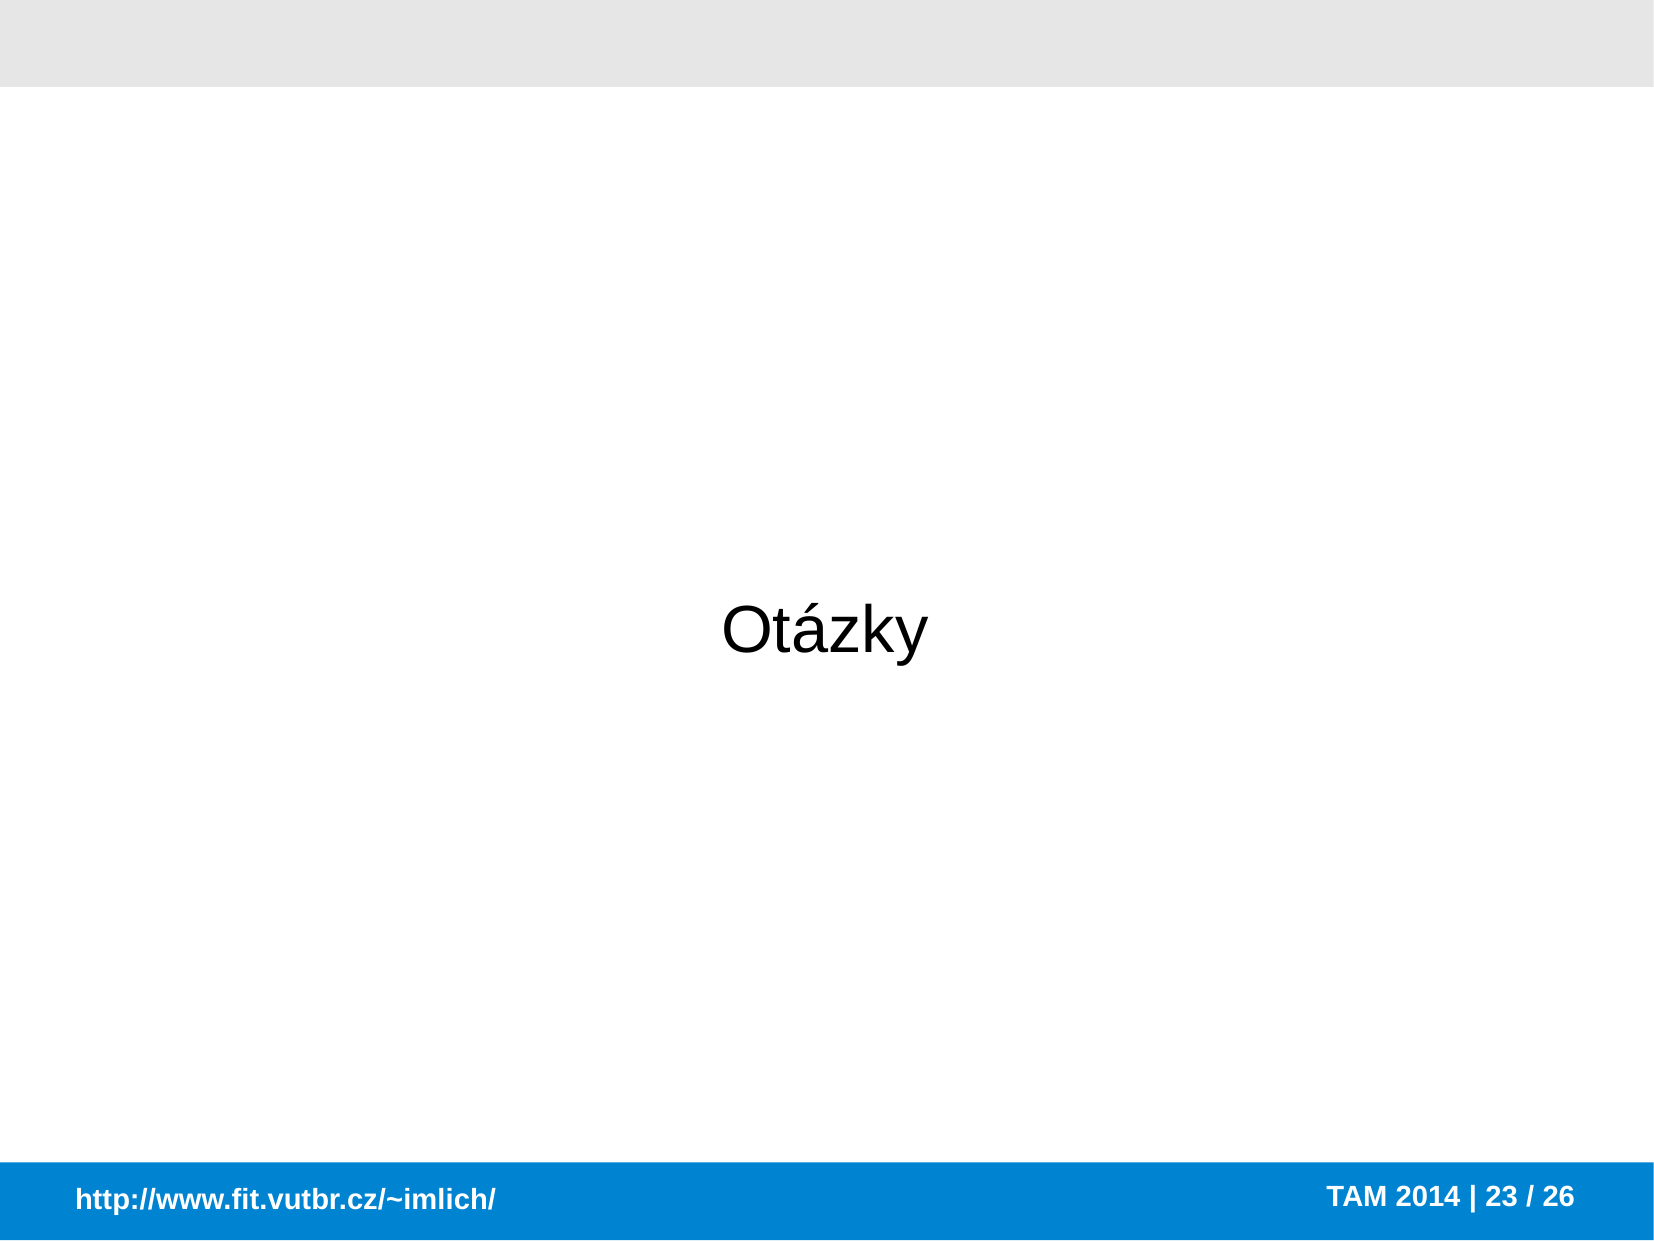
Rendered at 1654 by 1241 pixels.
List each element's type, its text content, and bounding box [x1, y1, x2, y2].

subtitle Otázky [37, 95, 1613, 1163]
